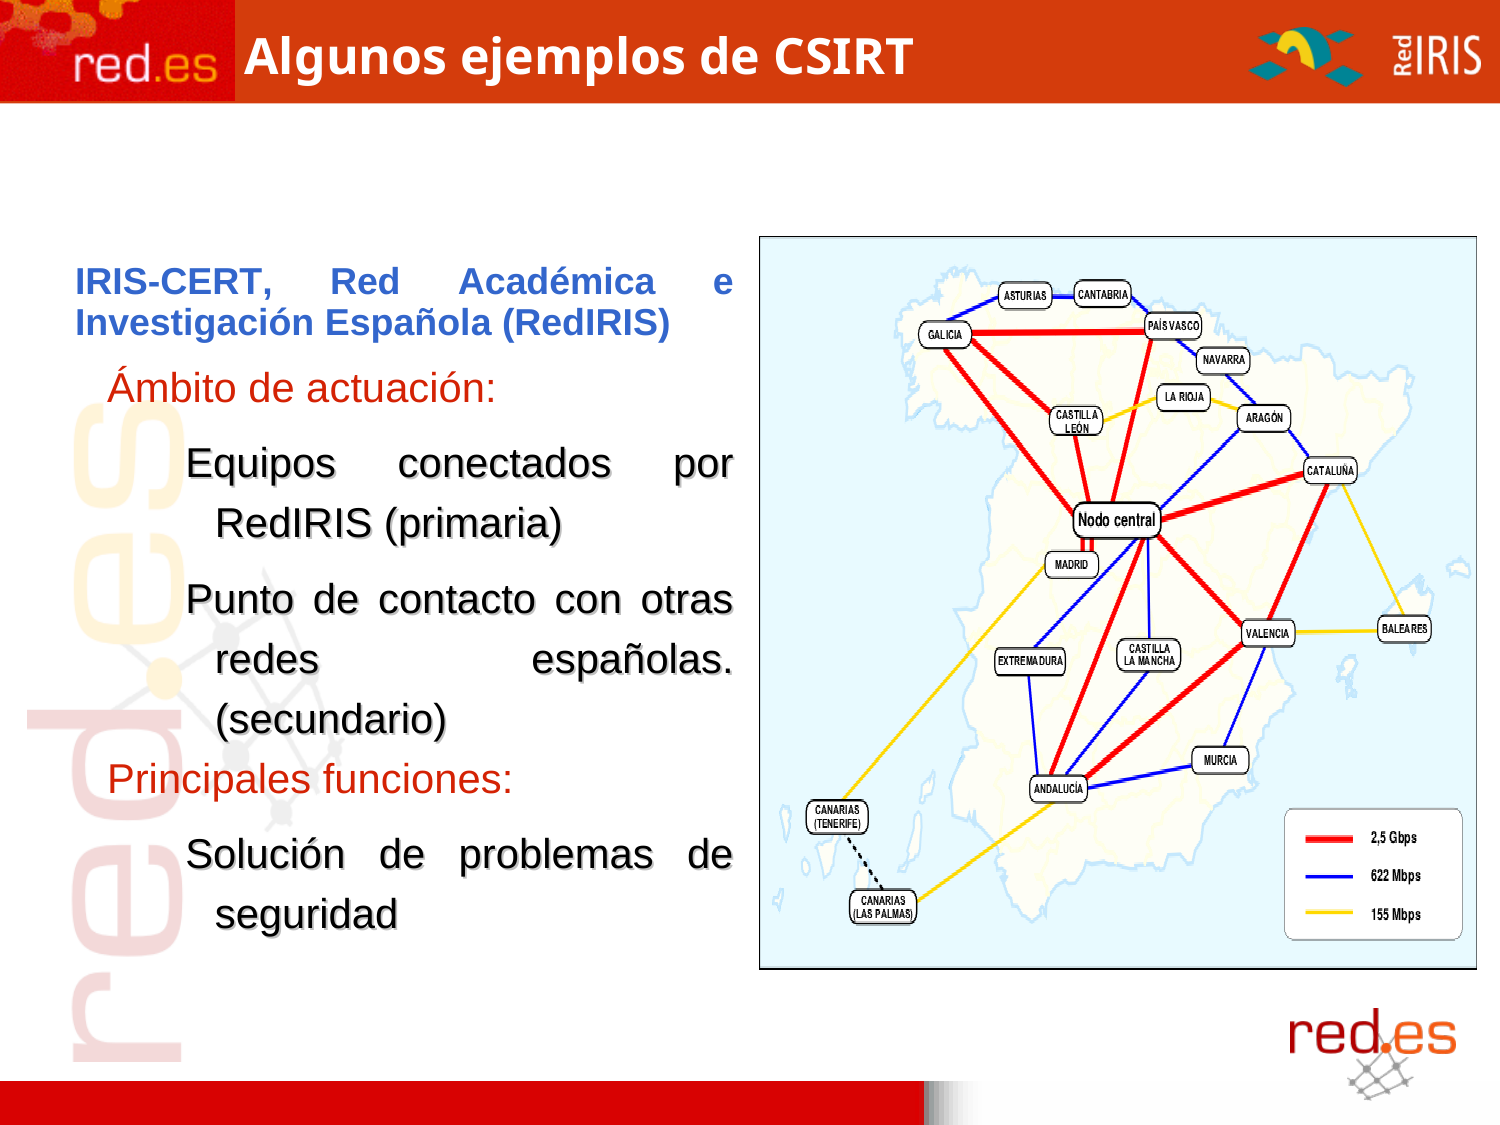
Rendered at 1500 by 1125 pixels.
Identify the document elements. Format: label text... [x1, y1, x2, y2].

picture [759, 236, 1477, 970]
list IRIS-CERT, Red Académica e Investigación Española (RedIRIS) Ámbito de actuación: Equipos conectados por RedIRIS (primaria) Punto de contacto con otras redes españolas. (secundario) Principales funciones: Solución de problemas de seguridad [75, 262, 734, 1006]
picture [27, 400, 345, 1062]
picture [1412, 27, 1481, 87]
title Algunos ejemplos de CSIRT [244, 0, 1412, 121]
picture [0, 0, 235, 101]
picture [0, 1008, 1500, 1125]
